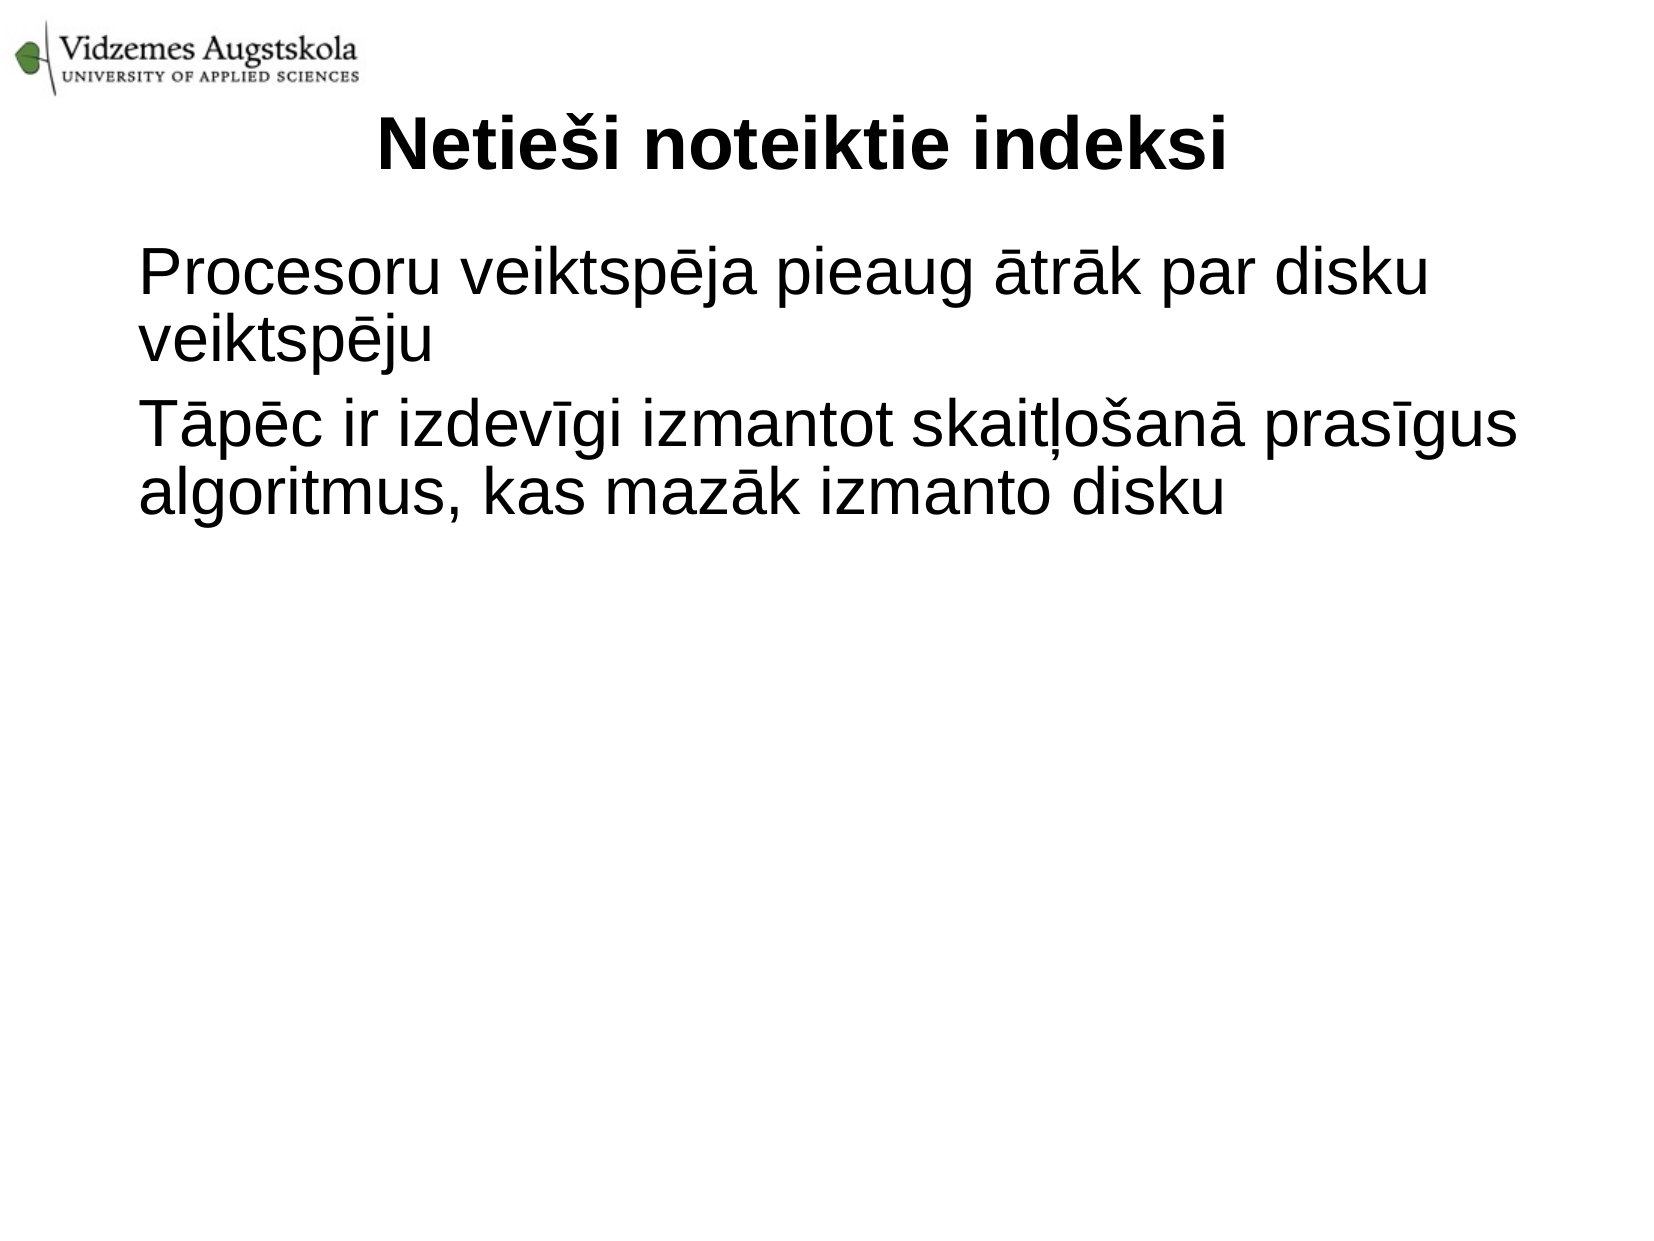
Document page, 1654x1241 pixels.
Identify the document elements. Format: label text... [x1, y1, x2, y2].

picture [5, 2, 368, 113]
title Netieši noteiktie indeksi [94, 103, 1512, 188]
list Procesoru veiktspēja pieaug ātrāk par disku veiktspēju Tāpēc ir izdevīgi izmantot skaitļošanā prasīgus algoritmus, kas mazāk izmanto disku [82, 236, 1569, 1107]
